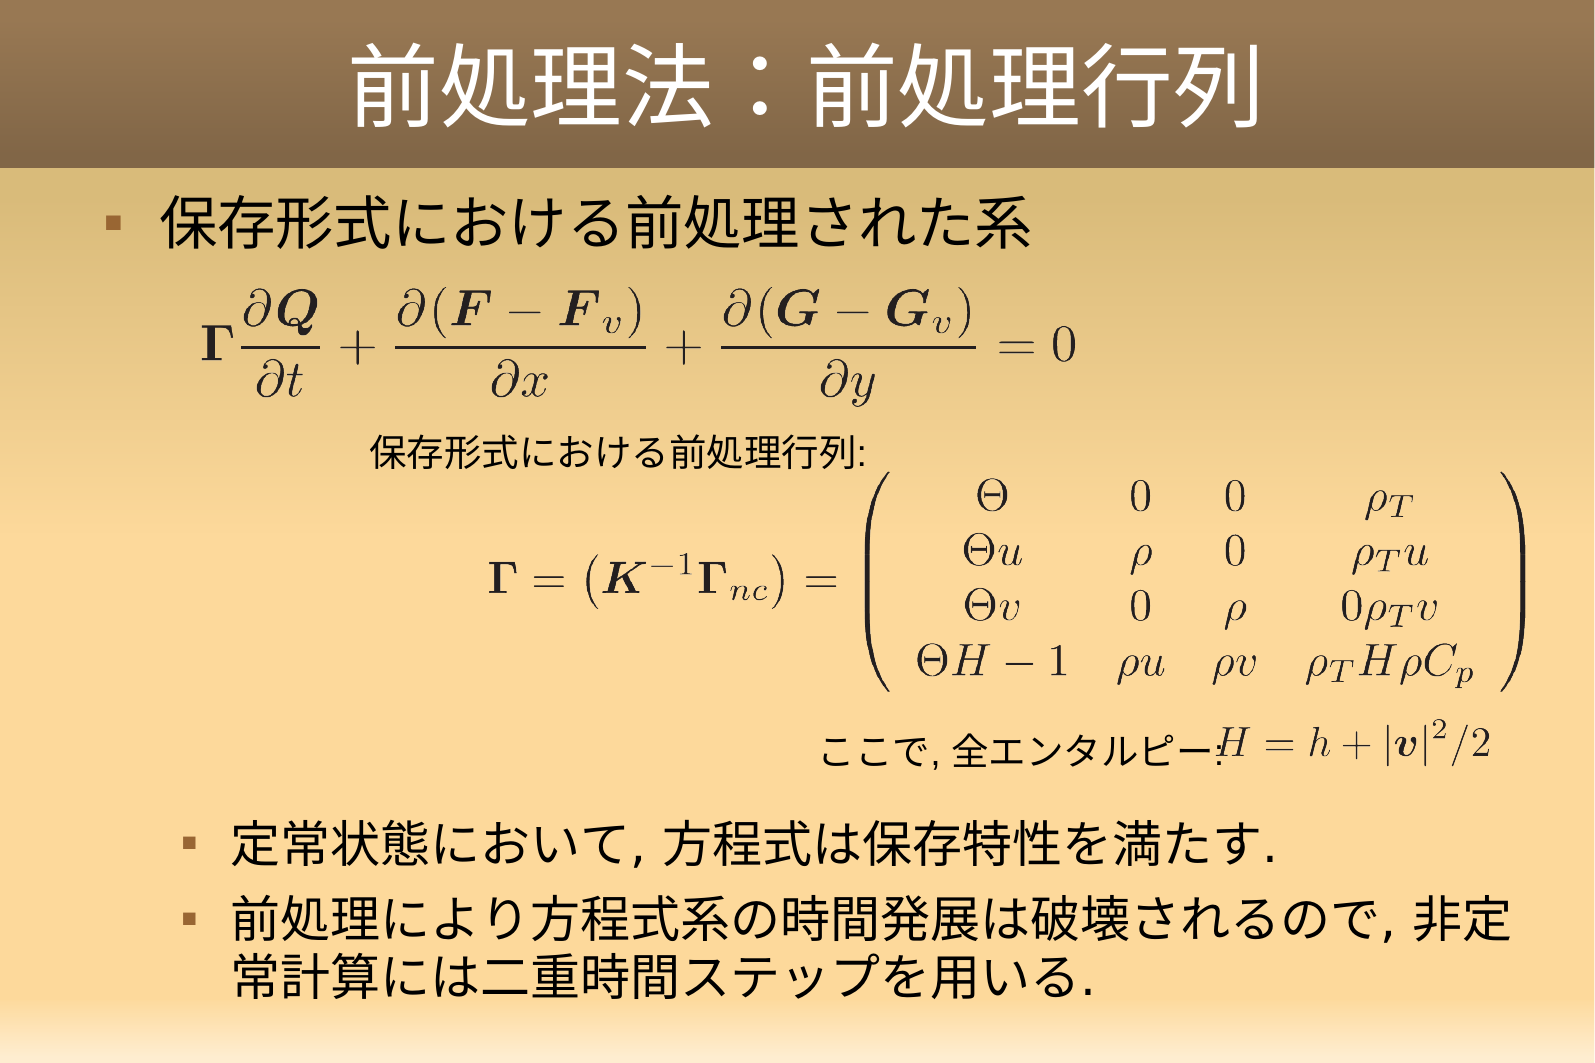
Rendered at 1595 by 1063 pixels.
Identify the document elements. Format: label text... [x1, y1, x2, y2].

title 前処理法：前処理行列 [88, 0, 1524, 178]
picture [195, 279, 1082, 410]
text_box 保存形式における前処理行列: [354, 415, 916, 473]
text_box ここで, 全エンタルピー: [803, 714, 1512, 772]
list 保存形式における前処理された系 定常状態において, 方程式は保存特性を満たす. 前処理により方程式系の時間発展は破壊されるので, 非定常計算には二重時間ステップを用いる. [88, 190, 1524, 1063]
picture [0, 0, 1595, 1063]
